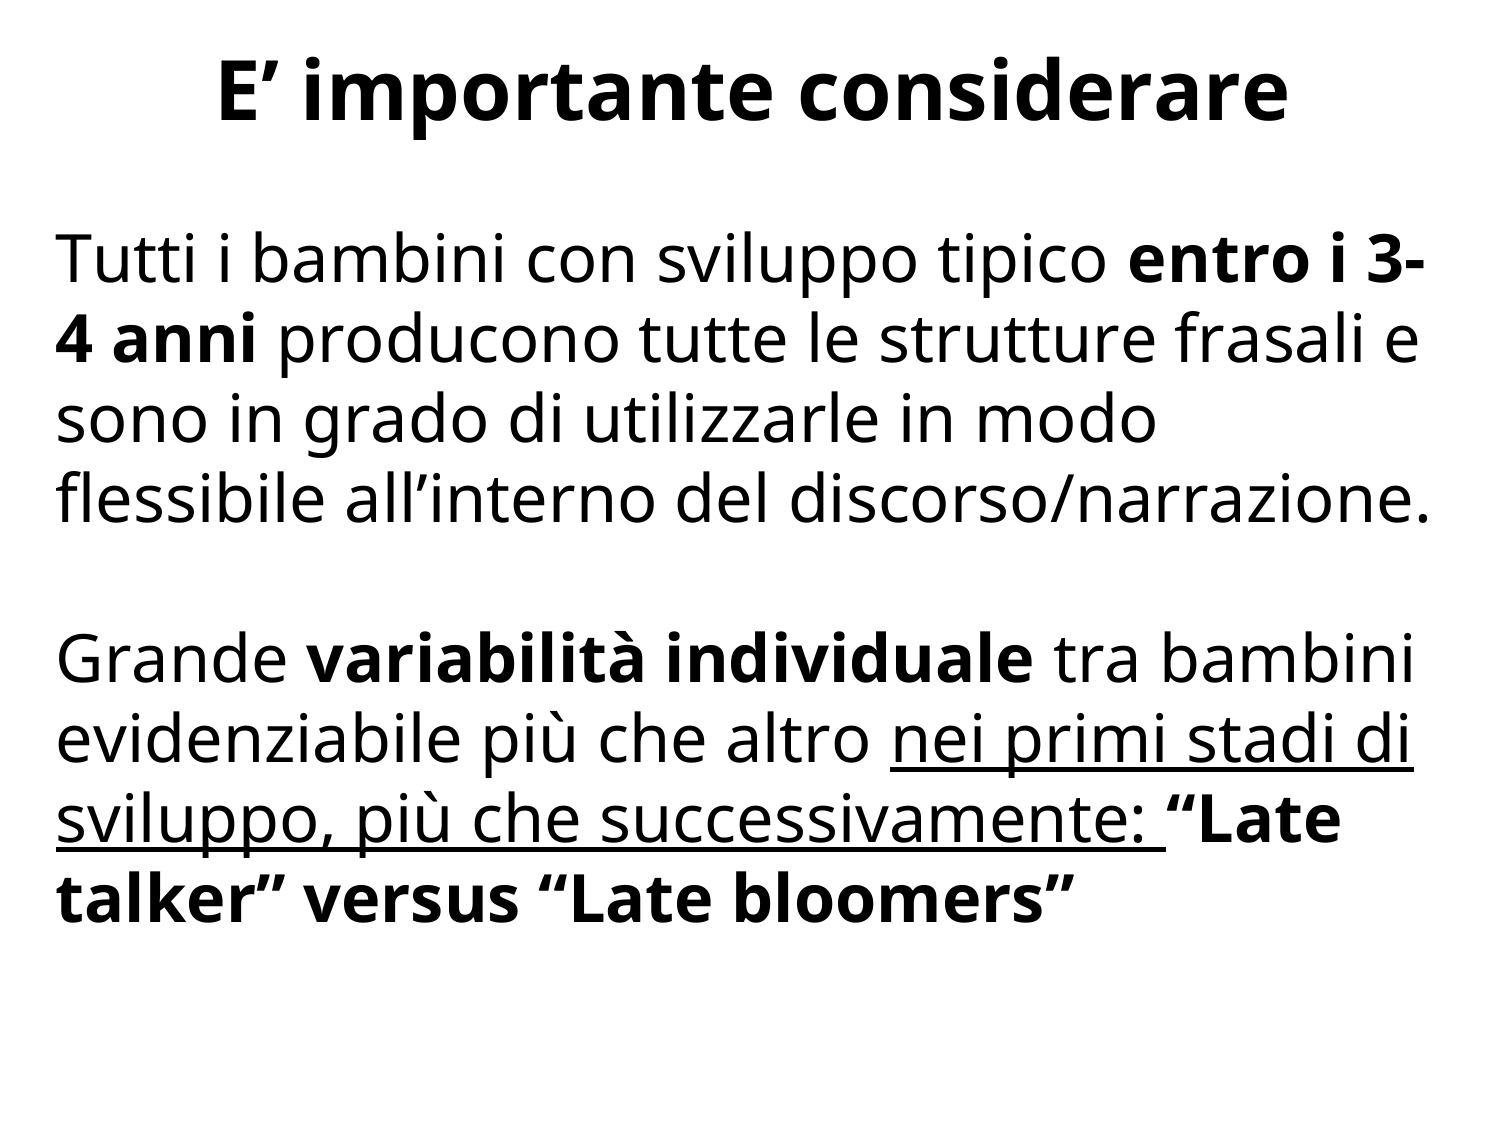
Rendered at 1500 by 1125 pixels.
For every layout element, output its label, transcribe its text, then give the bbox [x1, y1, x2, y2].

text_box Tutti i bambini con sviluppo tipico entro i 3-4 anni producono tutte le strutture frasali e sono in grado di utilizzarle in modo flessibile all’interno del discorso/narrazione. Grande variabilità individuale tra bambini evidenziabile più che altro nei primi stadi di sviluppo, più che successivamente: “Late talker” versus “Late bloomers” [41, 207, 1459, 1104]
title E’ importante considerare [76, 28, 1430, 145]
list [29, 160, 1459, 1083]
